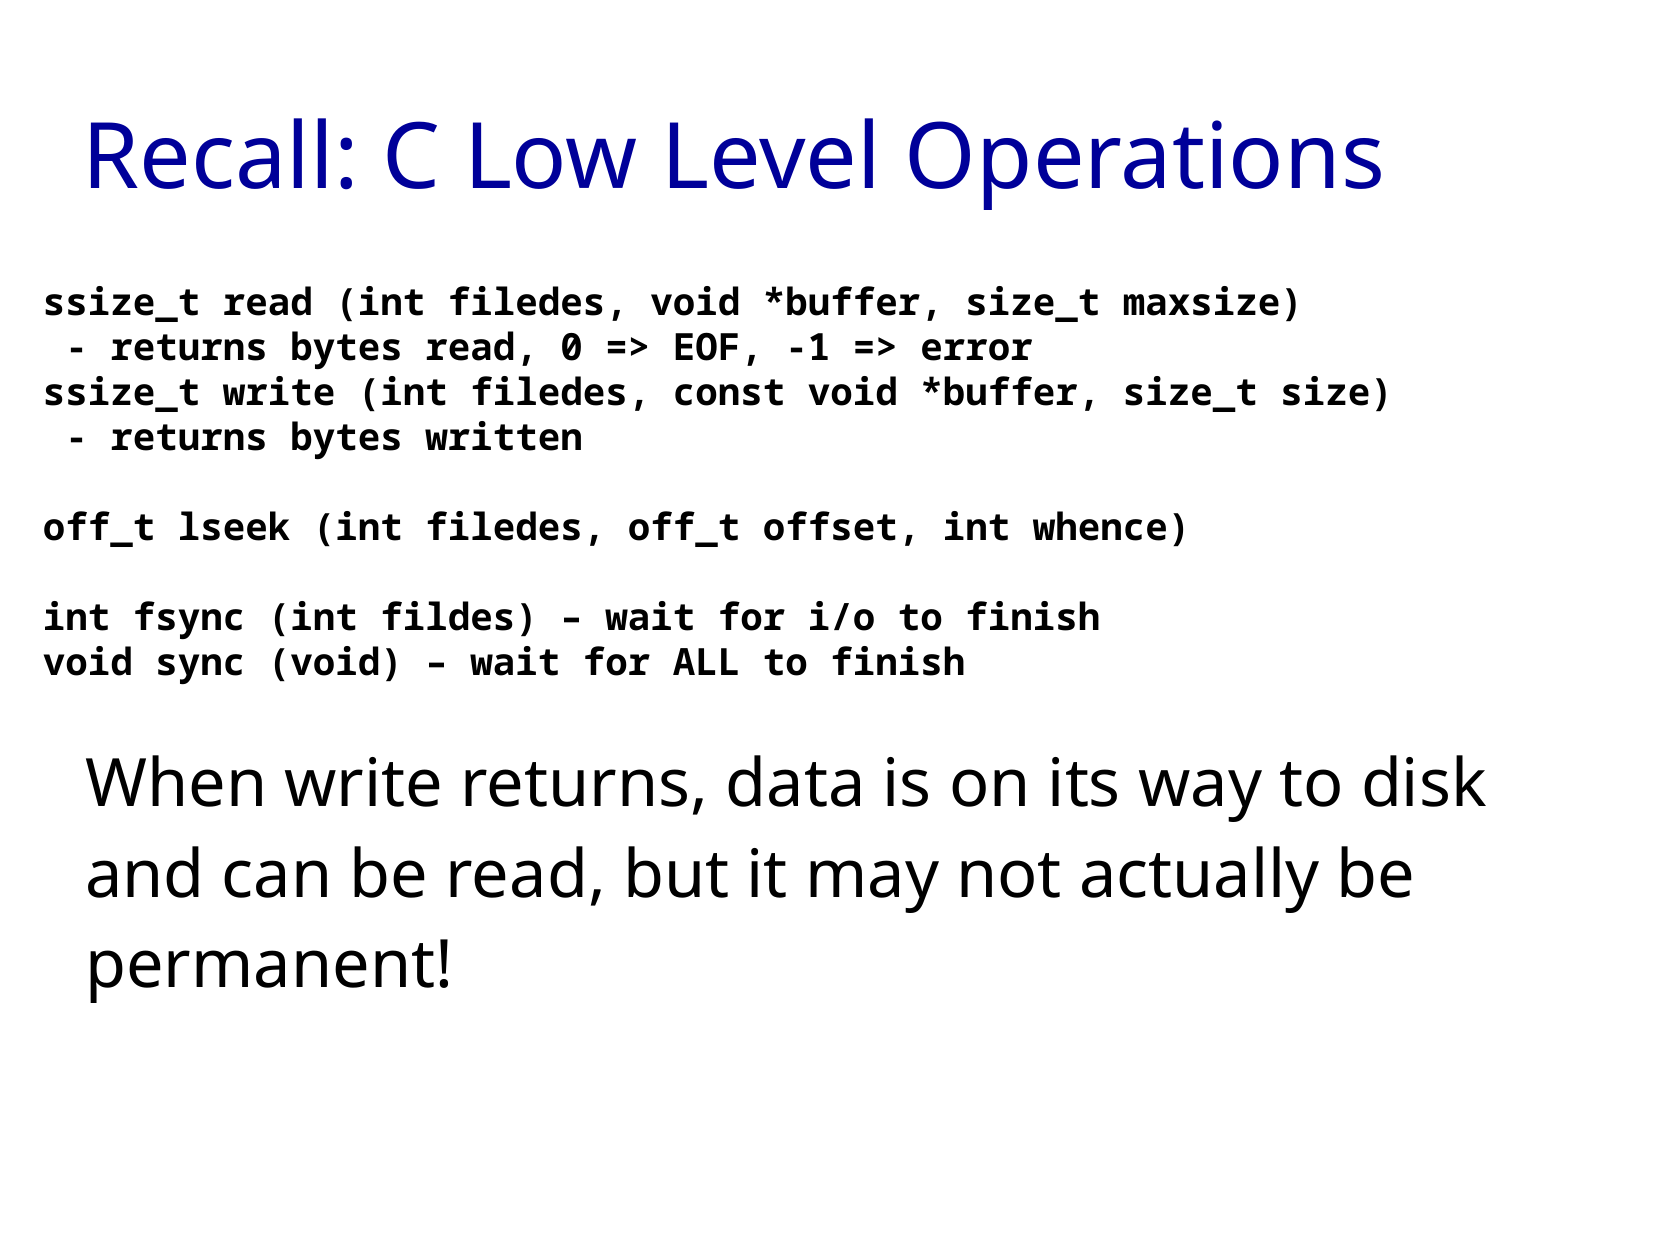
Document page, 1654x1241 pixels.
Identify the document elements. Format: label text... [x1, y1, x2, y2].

title Recall: C Low Level Operations [82, 49, 1571, 257]
list When write returns, data is on its way to disk and can be read, but it may not actually be permanent! [49, 735, 1561, 1021]
text_box ssize_t read (int filedes, void *buffer, size_t maxsize) - returns bytes read, 0 => EOF, -1 => error ssize_t write (int filedes, const void *buffer, size_t size) - returns bytes written off_t lseek (int filedes, off_t offset, int whence) int fsync (int fildes) – wait for i/o to finish void sync (void) – wait for ALL to finish [28, 270, 1591, 690]
